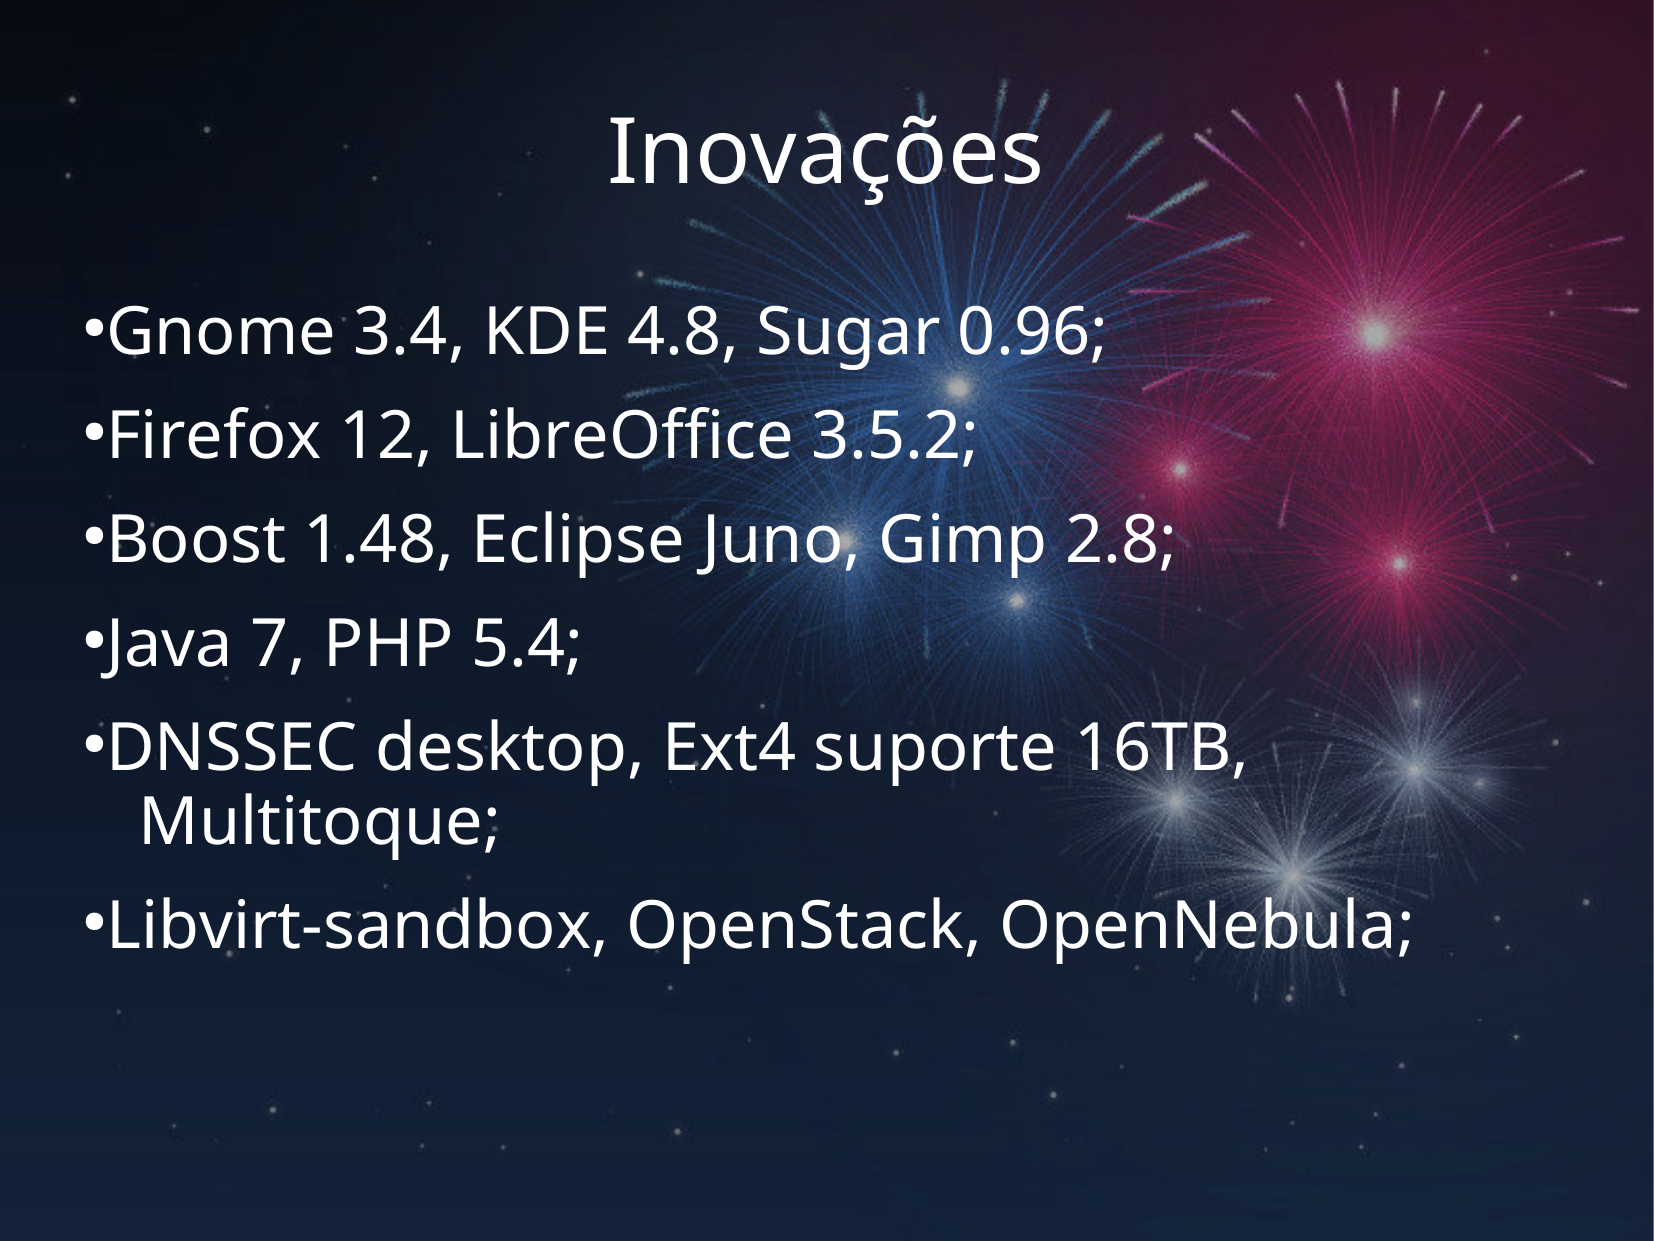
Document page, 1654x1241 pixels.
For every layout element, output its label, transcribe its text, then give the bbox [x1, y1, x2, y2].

title Inovações [82, 49, 1570, 256]
list Gnome 3.4, KDE 4.8, Sugar 0.96; Firefox 12, LibreOffice 3.5.2; Boost 1.48, Eclipse Juno, Gimp 2.8; Java 7, PHP 5.4; DNSSEC desktop, Ext4 suporte 16TB, Multitoque; Libvirt-sandbox, OpenStack, OpenNebula; [82, 290, 1570, 1014]
picture [0, 0, 1654, 1241]
